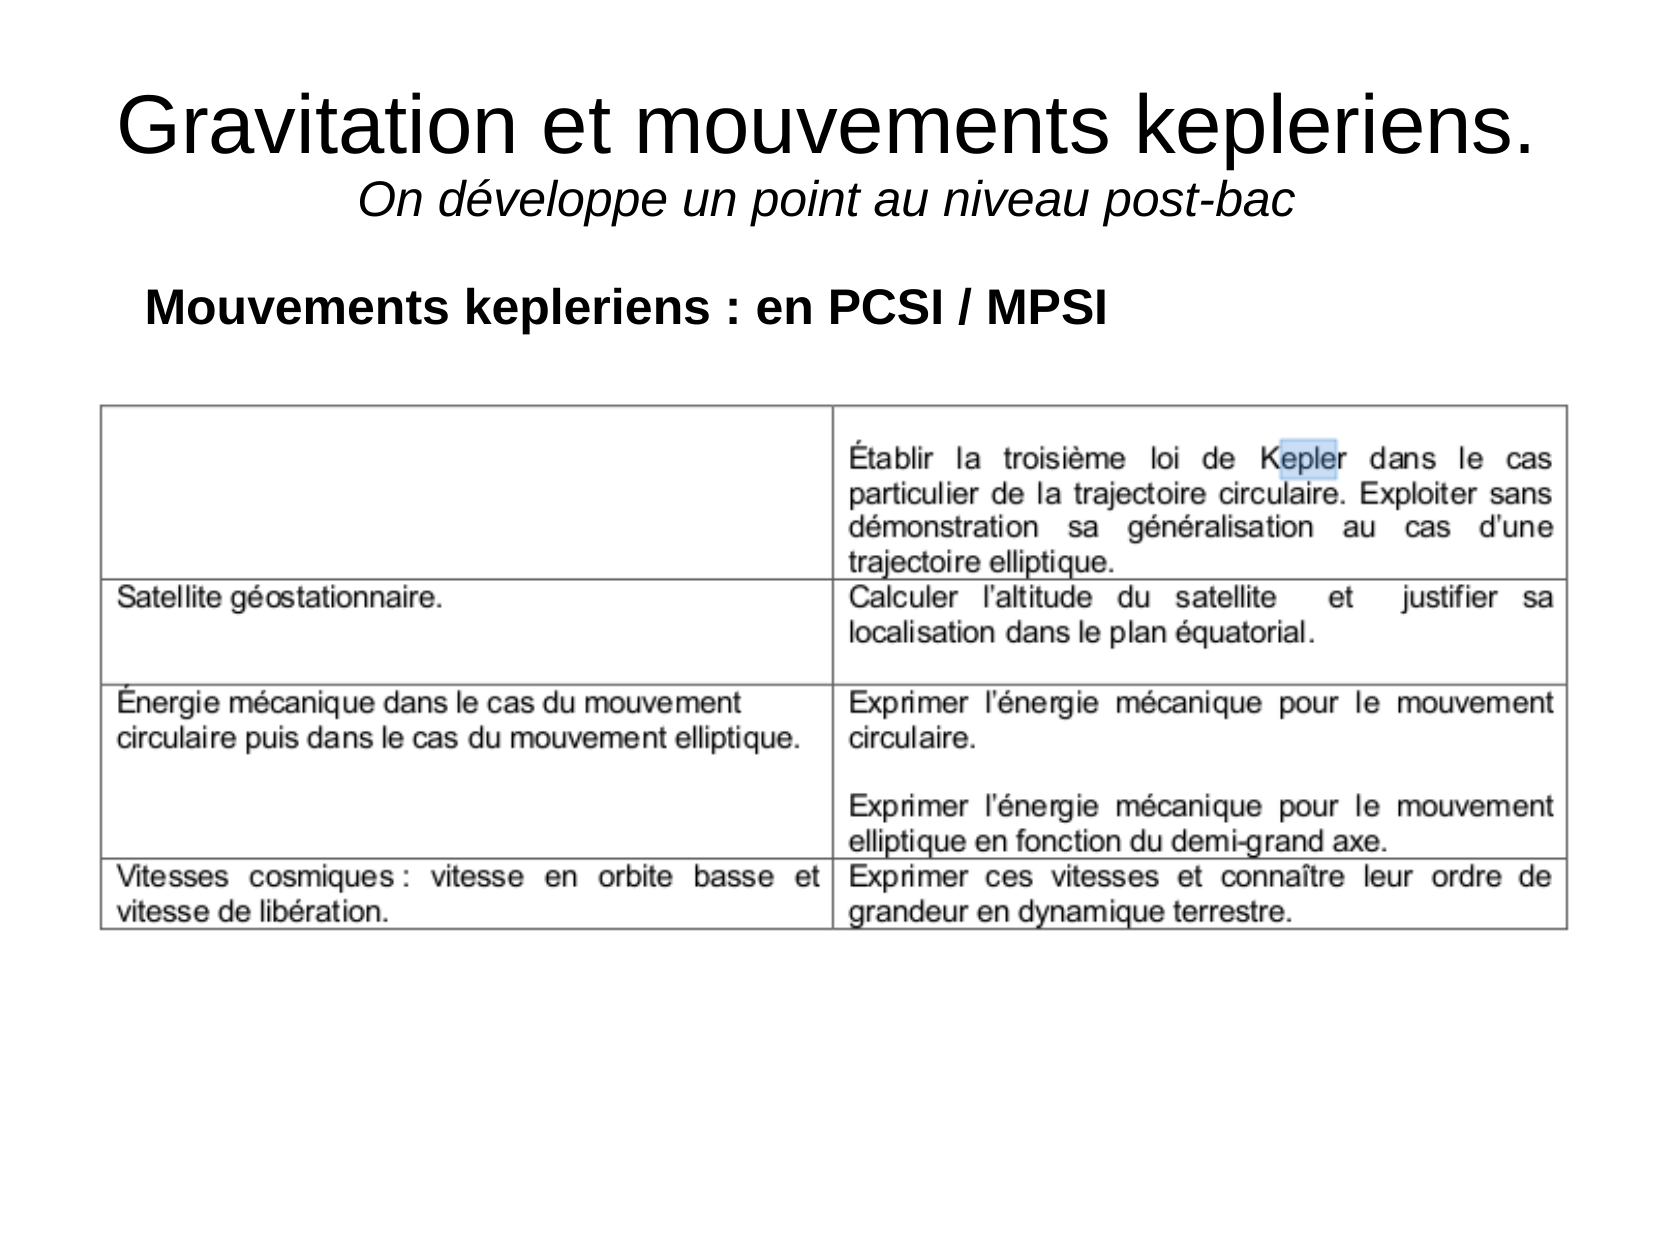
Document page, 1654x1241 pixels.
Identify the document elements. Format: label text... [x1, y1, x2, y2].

picture [86, 401, 1583, 945]
text_box Mouvements kepleriens : en PCSI / MPSI [129, 272, 1125, 344]
title Gravitation et mouvements kepleriens. On développe un point au niveau post-bac [82, 49, 1571, 257]
